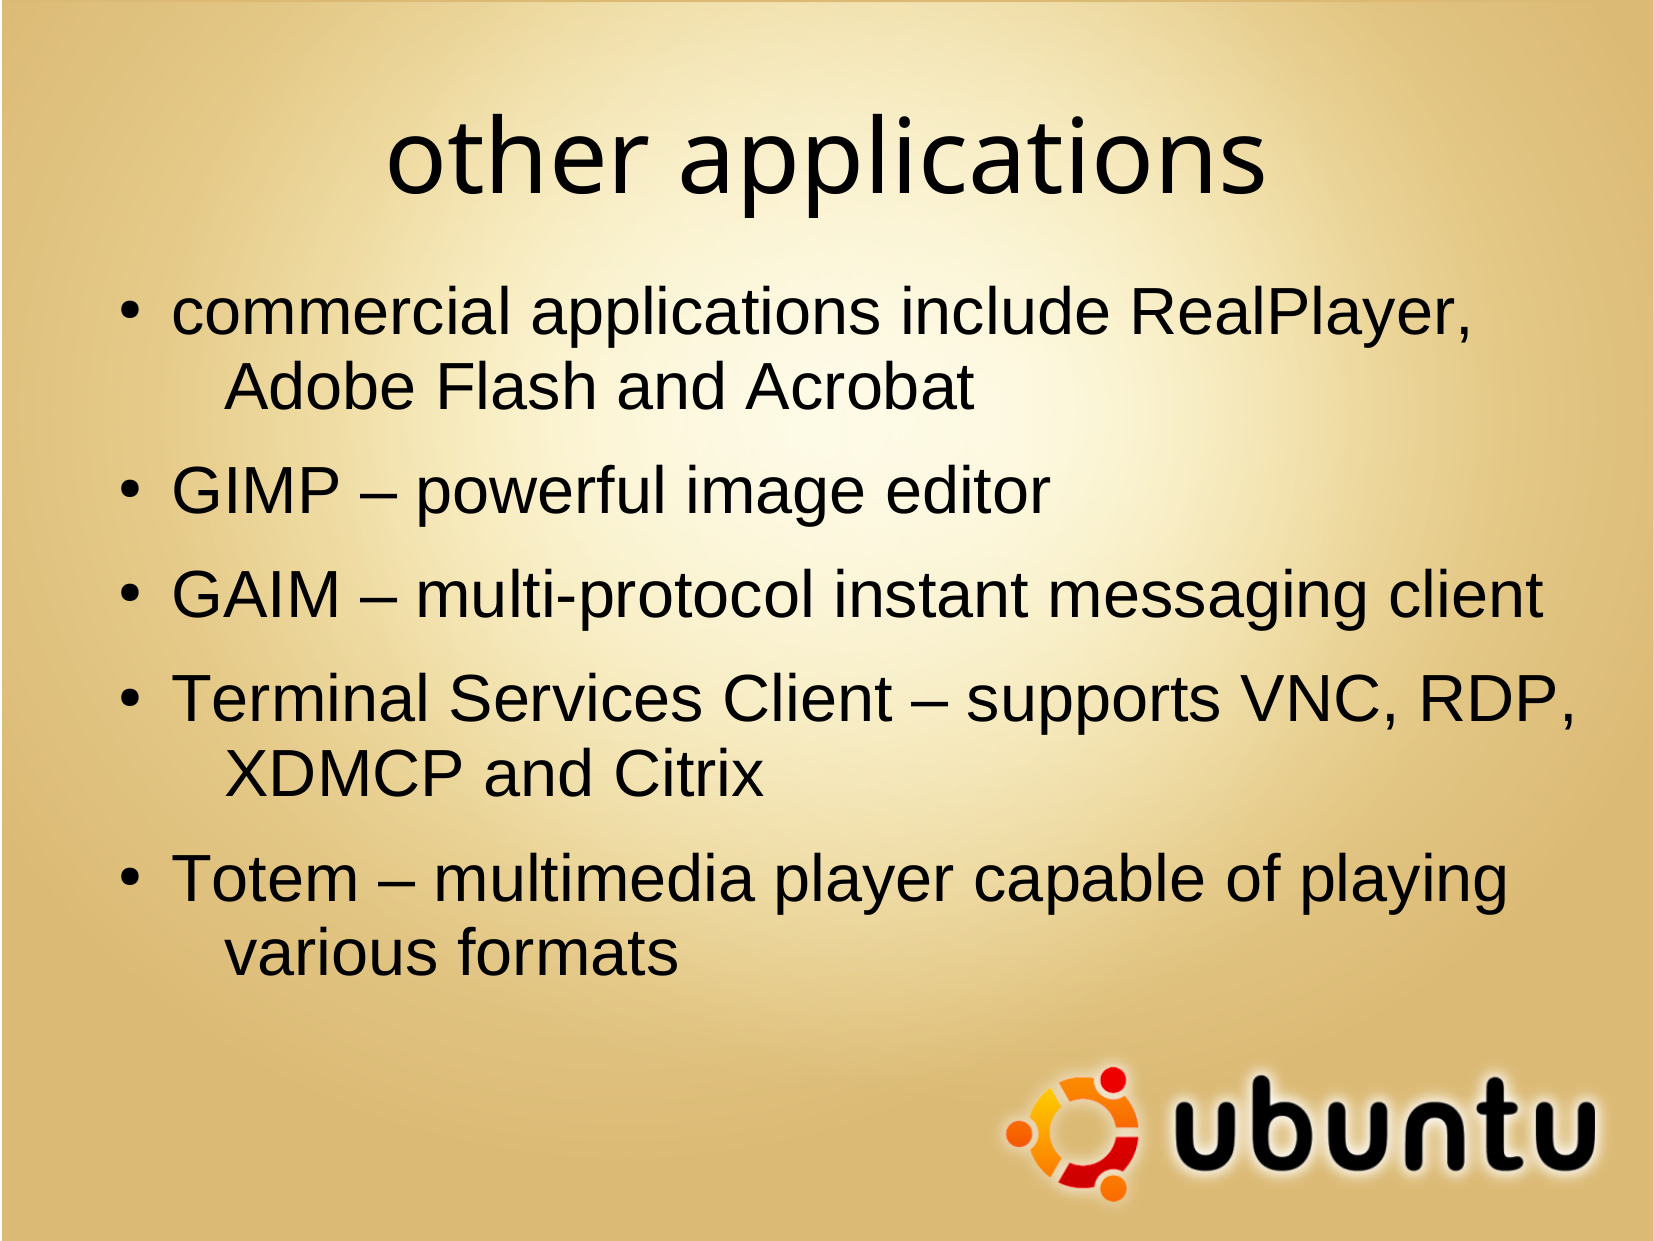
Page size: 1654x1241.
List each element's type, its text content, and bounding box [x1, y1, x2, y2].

title other applications [82, 49, 1571, 257]
picture [2, 0, 1654, 1241]
list commercial applications include RealPlayer, Adobe Flash and Acrobat GIMP – powerful image editor GAIM – multi-protocol instant messaging client Terminal Services Client – supports VNC, RDP, XDMCP and Citrix Totem – multimedia player capable of playing various formats [82, 274, 1654, 1093]
